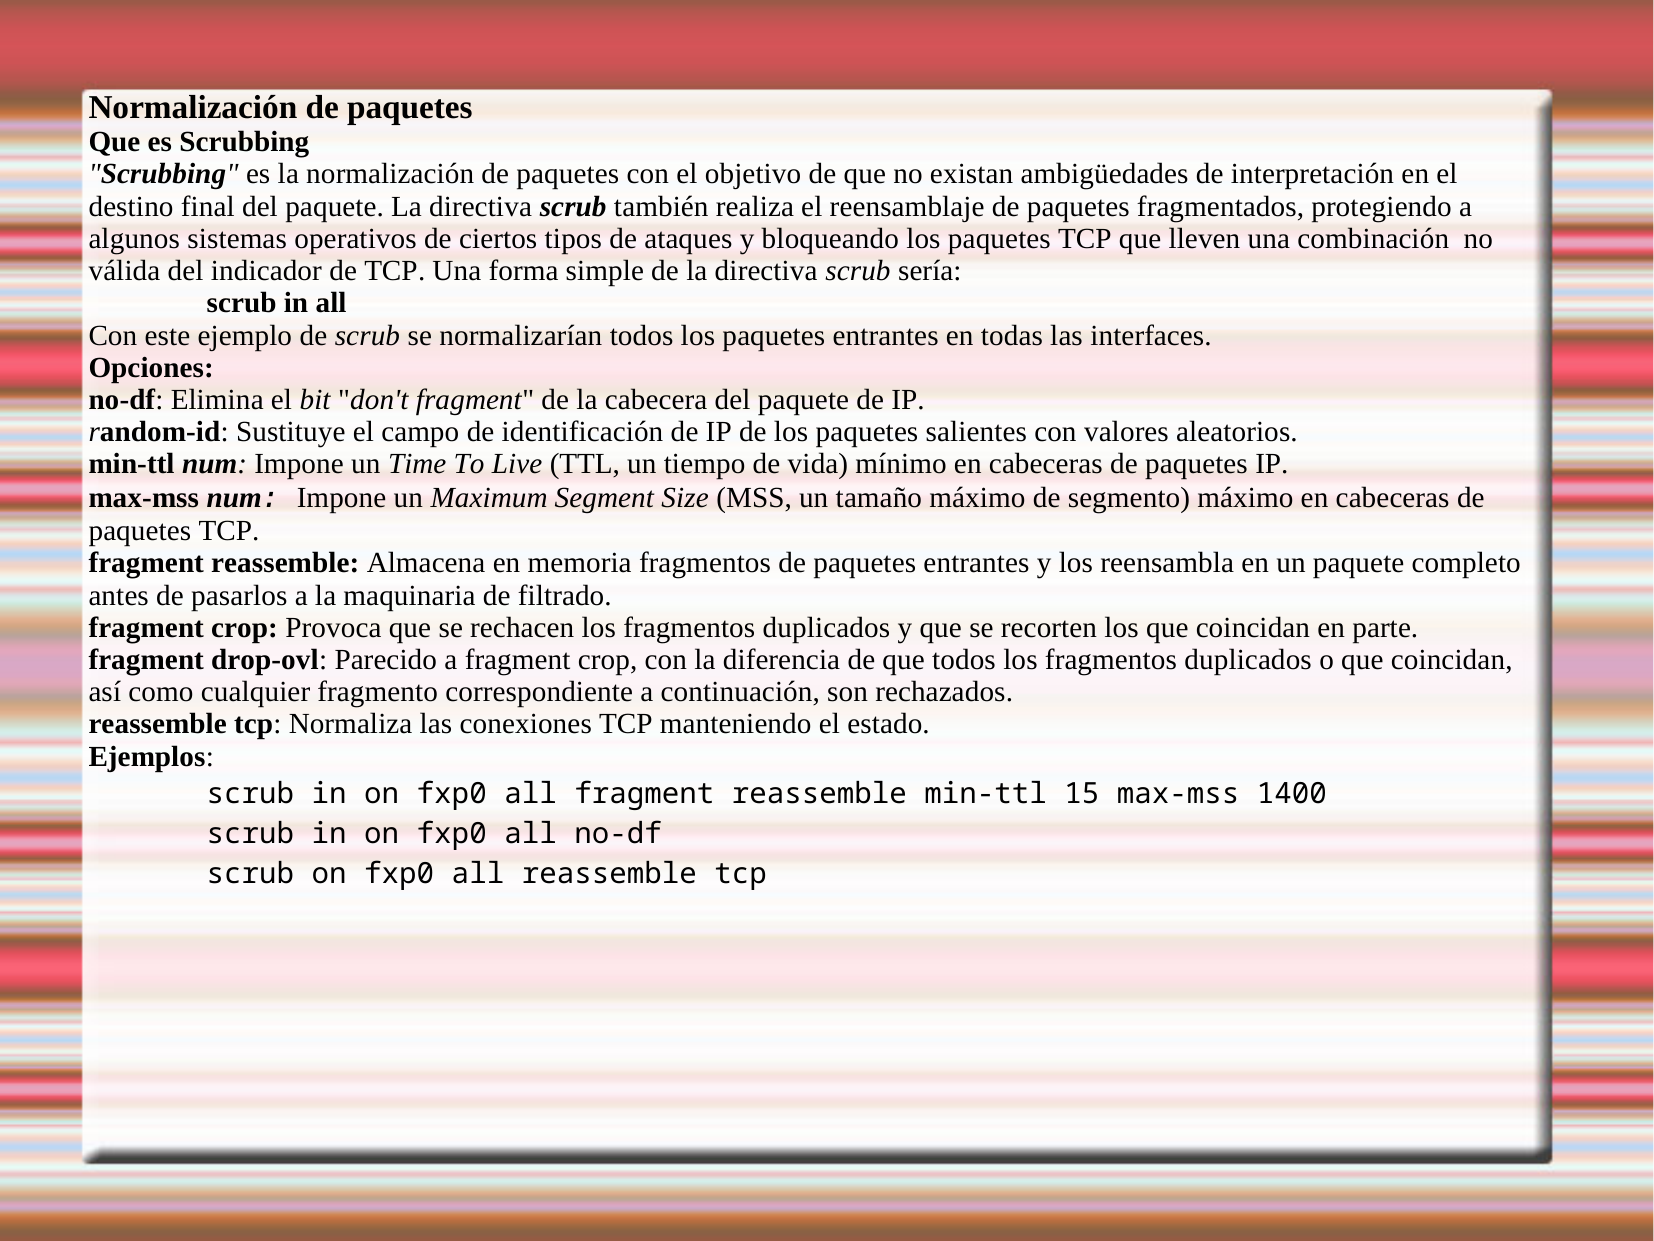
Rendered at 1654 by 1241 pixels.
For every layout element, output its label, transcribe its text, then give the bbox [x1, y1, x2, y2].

picture [0, 0, 1654, 1241]
text_box Normalización de paquetes Que es Scrubbing "Scrubbing" es la normalización de paquetes con el objetivo de que no existan ambigüedades de interpretación en el destino final del paquete. La directiva scrub también realiza el reensamblaje de paquetes fragmentados, protegiendo a algunos sistemas operativos de ciertos tipos de ataques y bloqueando los paquetes TCP que lleven una combinación no válida del indicador de TCP. Una forma simple de la directiva scrub sería: scrub in all Con este ejemplo de scrub se normalizarían todos los paquetes entrantes en todas las interfaces. Opciones: no-df: Elimina el bit "don't fragment" de la cabecera del paquete de IP. random-id: Sustituye el campo de identificación de IP de los paquetes salientes con valores aleatorios. min-ttl num: Impone un Time To Live (TTL, un tiempo de vida) mínimo en cabeceras de paquetes IP. max-mss num: Impone un Maximum Segment Size (MSS, un tamaño máximo de segmento) máximo en cabeceras de paquetes TCP. fragment reassemble: Almacena en memoria fragmentos de paquetes entrantes y los reensambla en un paquete completo antes de pasarlos a la maquinaria de filtrado. fragment crop: Provoca que se rechacen los fragmentos duplicados y que se recorten los que coincidan en parte. fragment drop-ovl: Parecido a fragment crop, con la diferencia de que todos los fragmentos duplicados o que coincidan, así como cualquier fragmento correspondiente a continuación, son rechazados. reassemble tcp: Normaliza las conexiones TCP manteniendo el estado. Ejemplos: scrub in on fxp0 all fragment reassemble min-ttl 15 max-mss 1400 scrub in on fxp0 all no-df scrub on fxp0 all reassemble tcp [88, 88, 1536, 1132]
